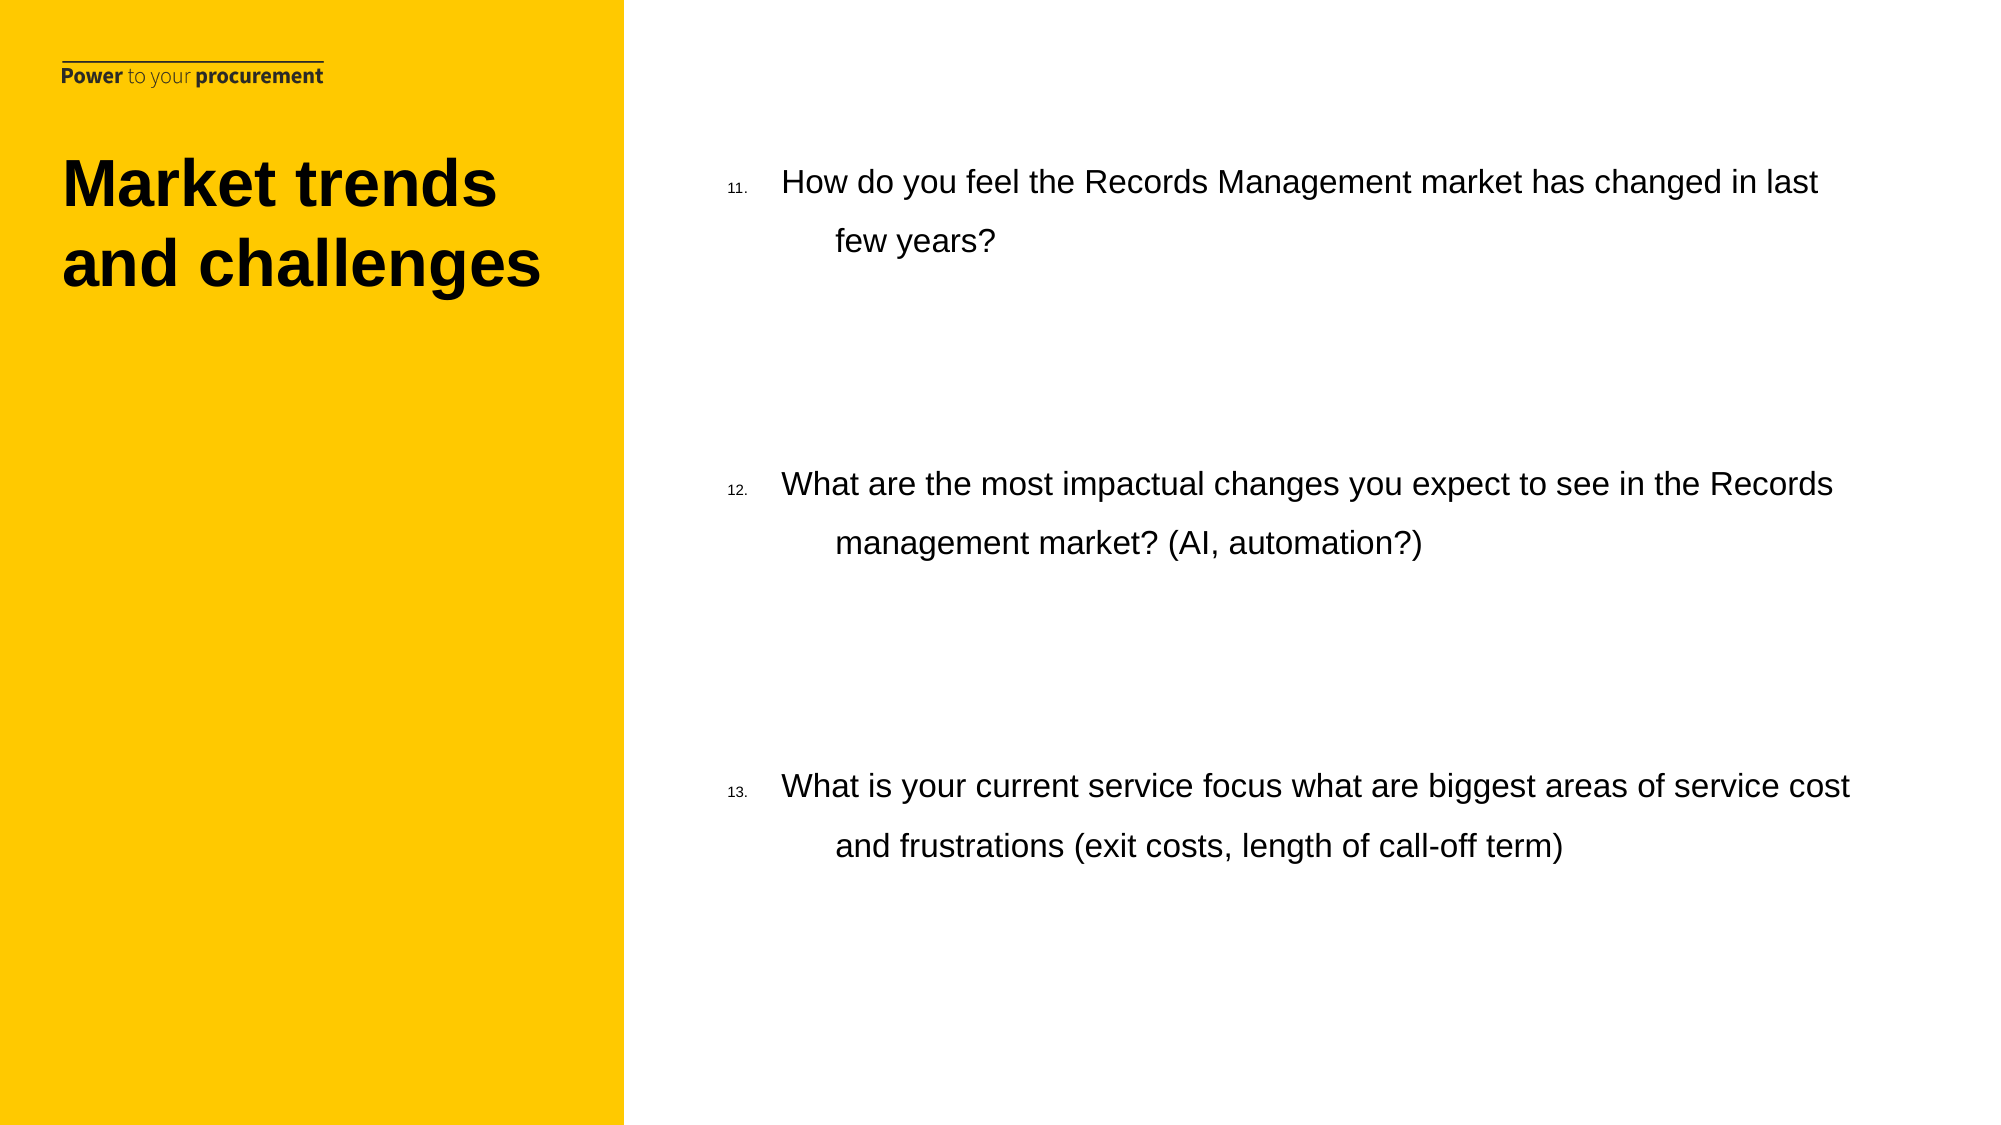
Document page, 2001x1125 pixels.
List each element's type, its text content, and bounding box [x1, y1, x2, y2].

title Market trends and challenges [62, 139, 564, 279]
title How do you feel the Records Management market has changed in last few years? What are the most impactual changes you expect to see in the Records management market? (AI, automation?) What is your current service focus what are biggest areas of service cost and frustrations (exit costs, length of call-off term) [685, 139, 1876, 935]
